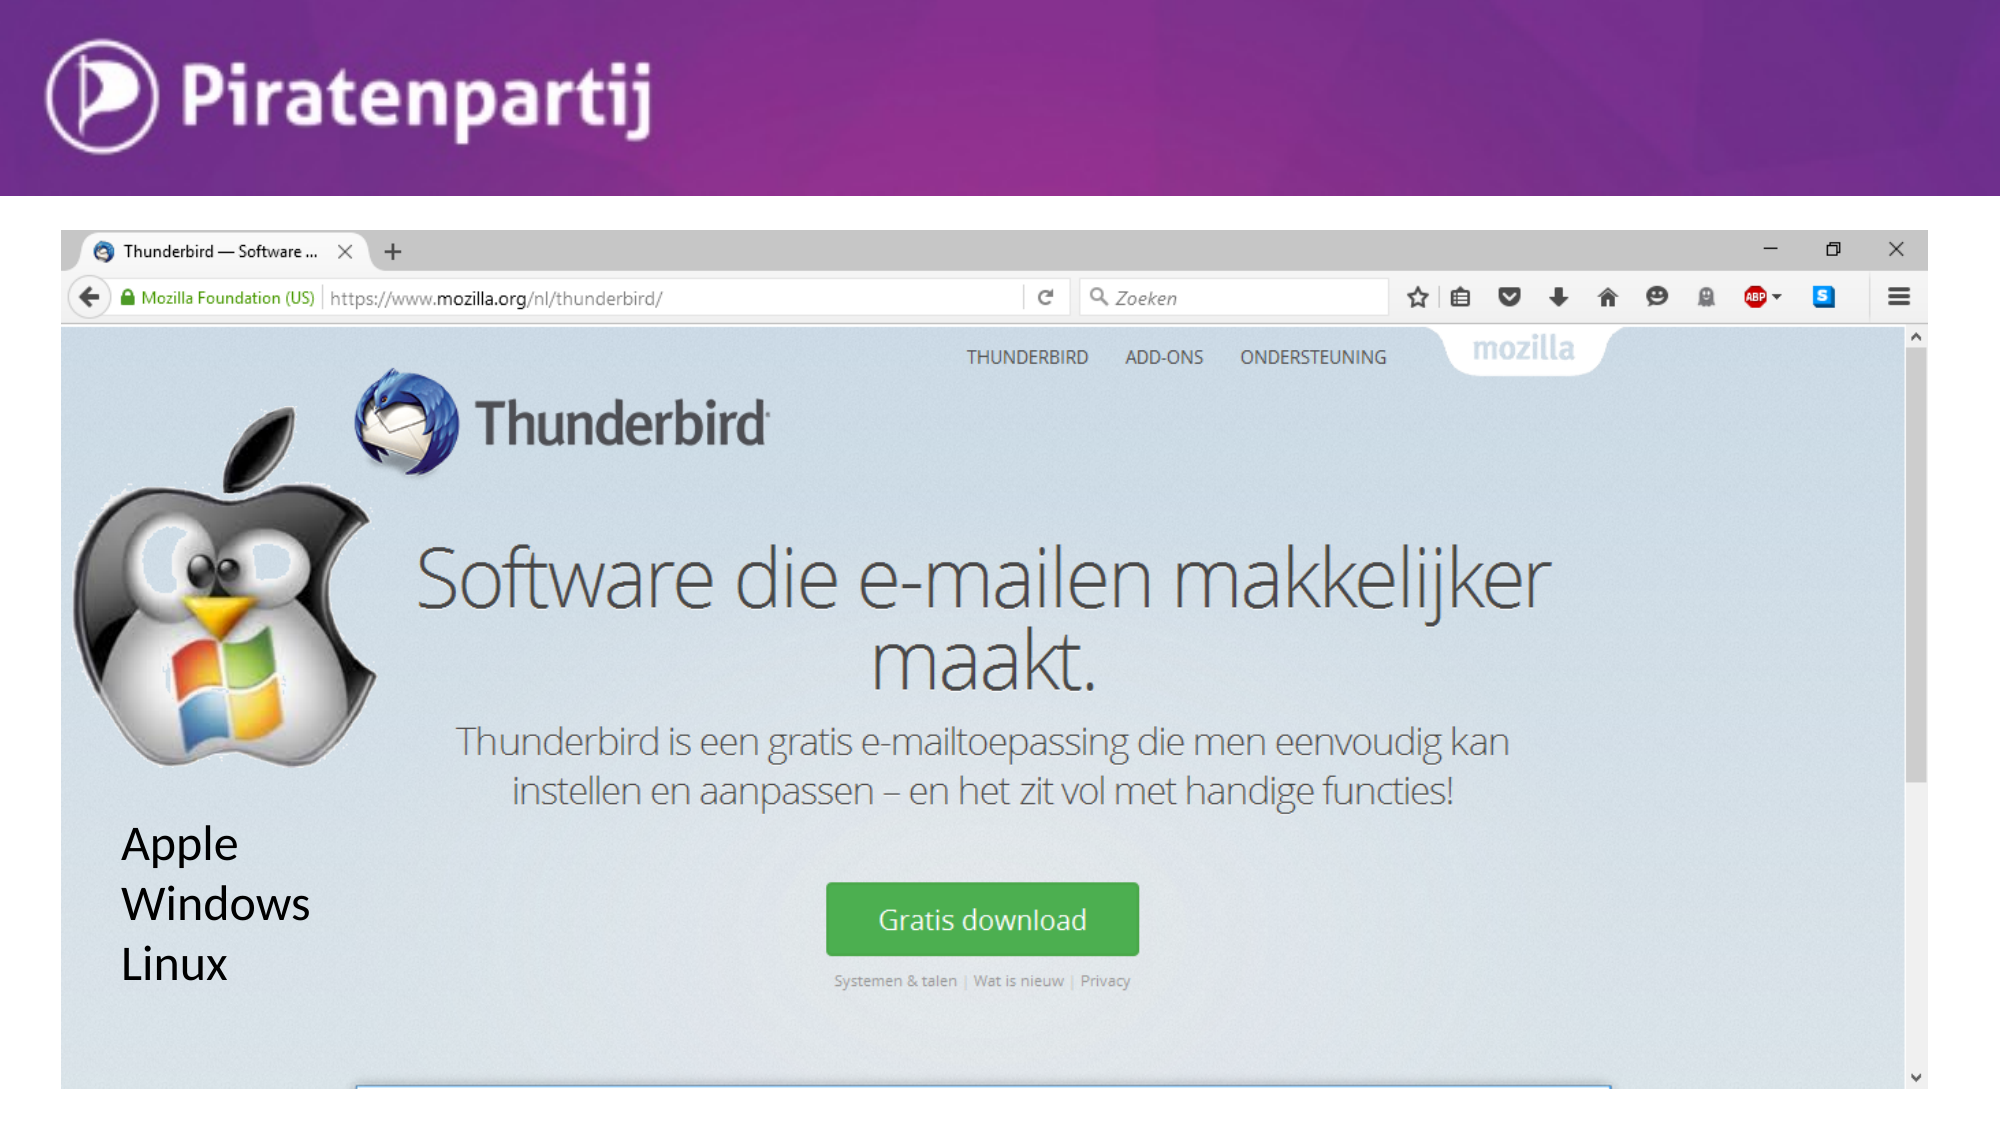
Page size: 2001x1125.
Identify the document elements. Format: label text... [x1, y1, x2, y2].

text_box Apple Windows Linux [106, 803, 415, 998]
picture [0, 0, 2000, 196]
picture [61, 230, 1928, 1089]
